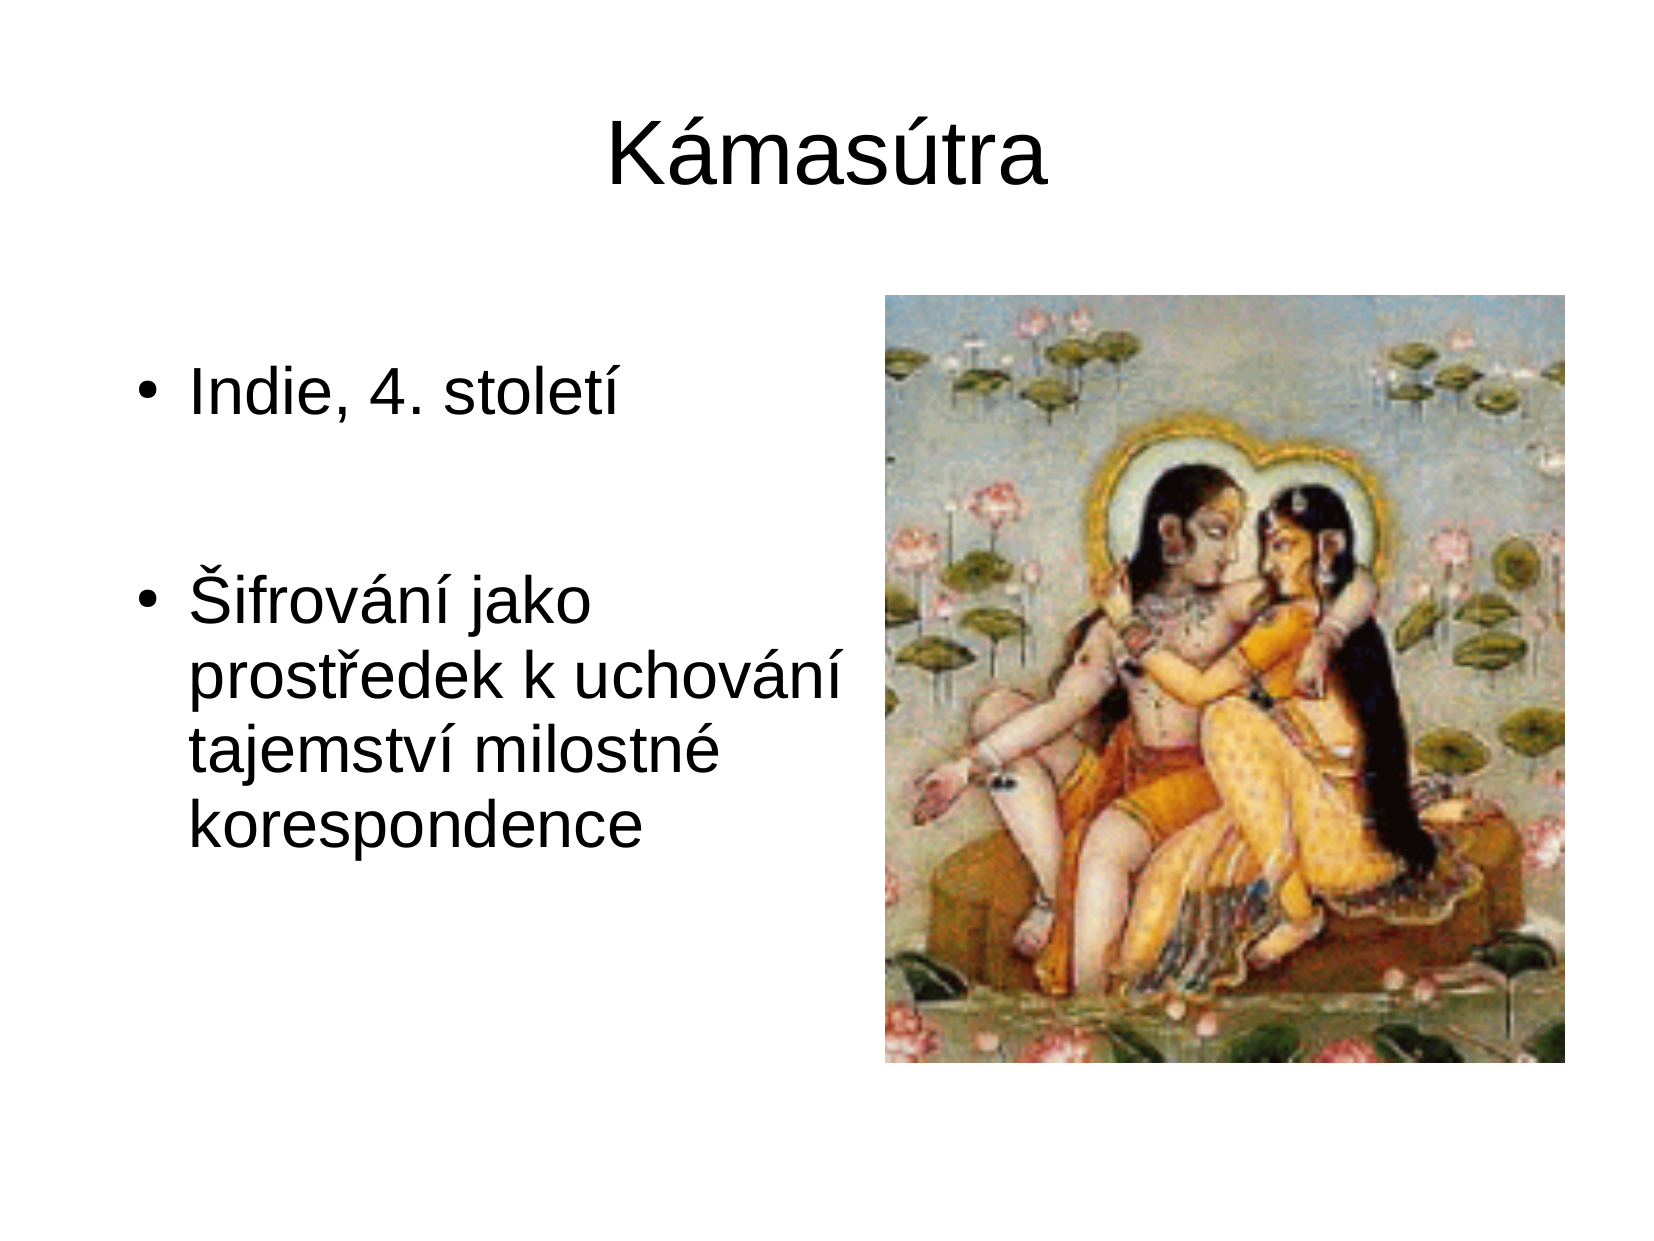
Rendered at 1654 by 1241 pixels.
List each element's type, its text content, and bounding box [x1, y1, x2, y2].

list Indie, 4. století Šifrování jako prostředek k uchování tajemství milostné korespondence [118, 354, 857, 977]
title Kámasútra [82, 56, 1571, 250]
picture [885, 295, 1565, 1063]
